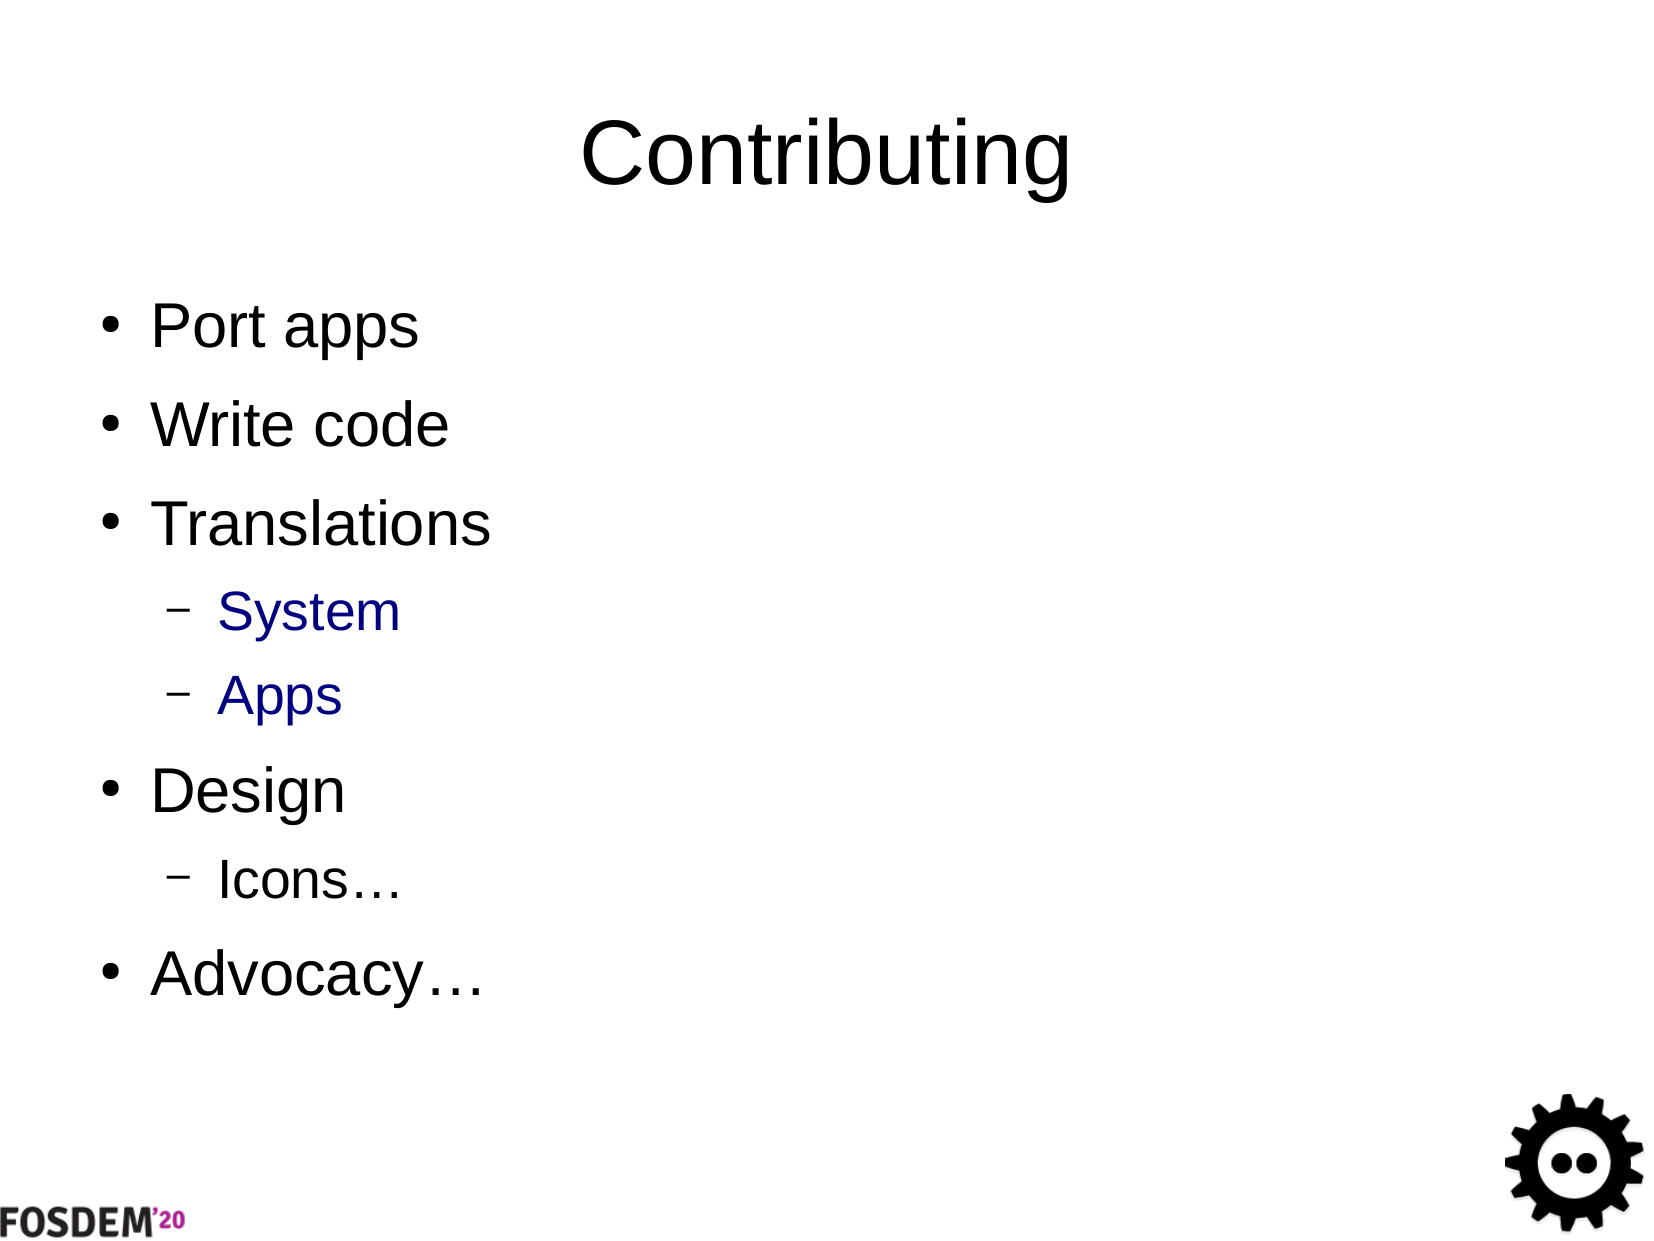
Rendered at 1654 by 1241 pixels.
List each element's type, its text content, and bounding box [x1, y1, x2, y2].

list Port apps Write code Translations System Apps Design Icons… Advocacy… [82, 290, 1571, 1010]
picture [0, 1202, 188, 1241]
title Contributing [82, 49, 1571, 257]
picture [1505, 1094, 1648, 1235]
